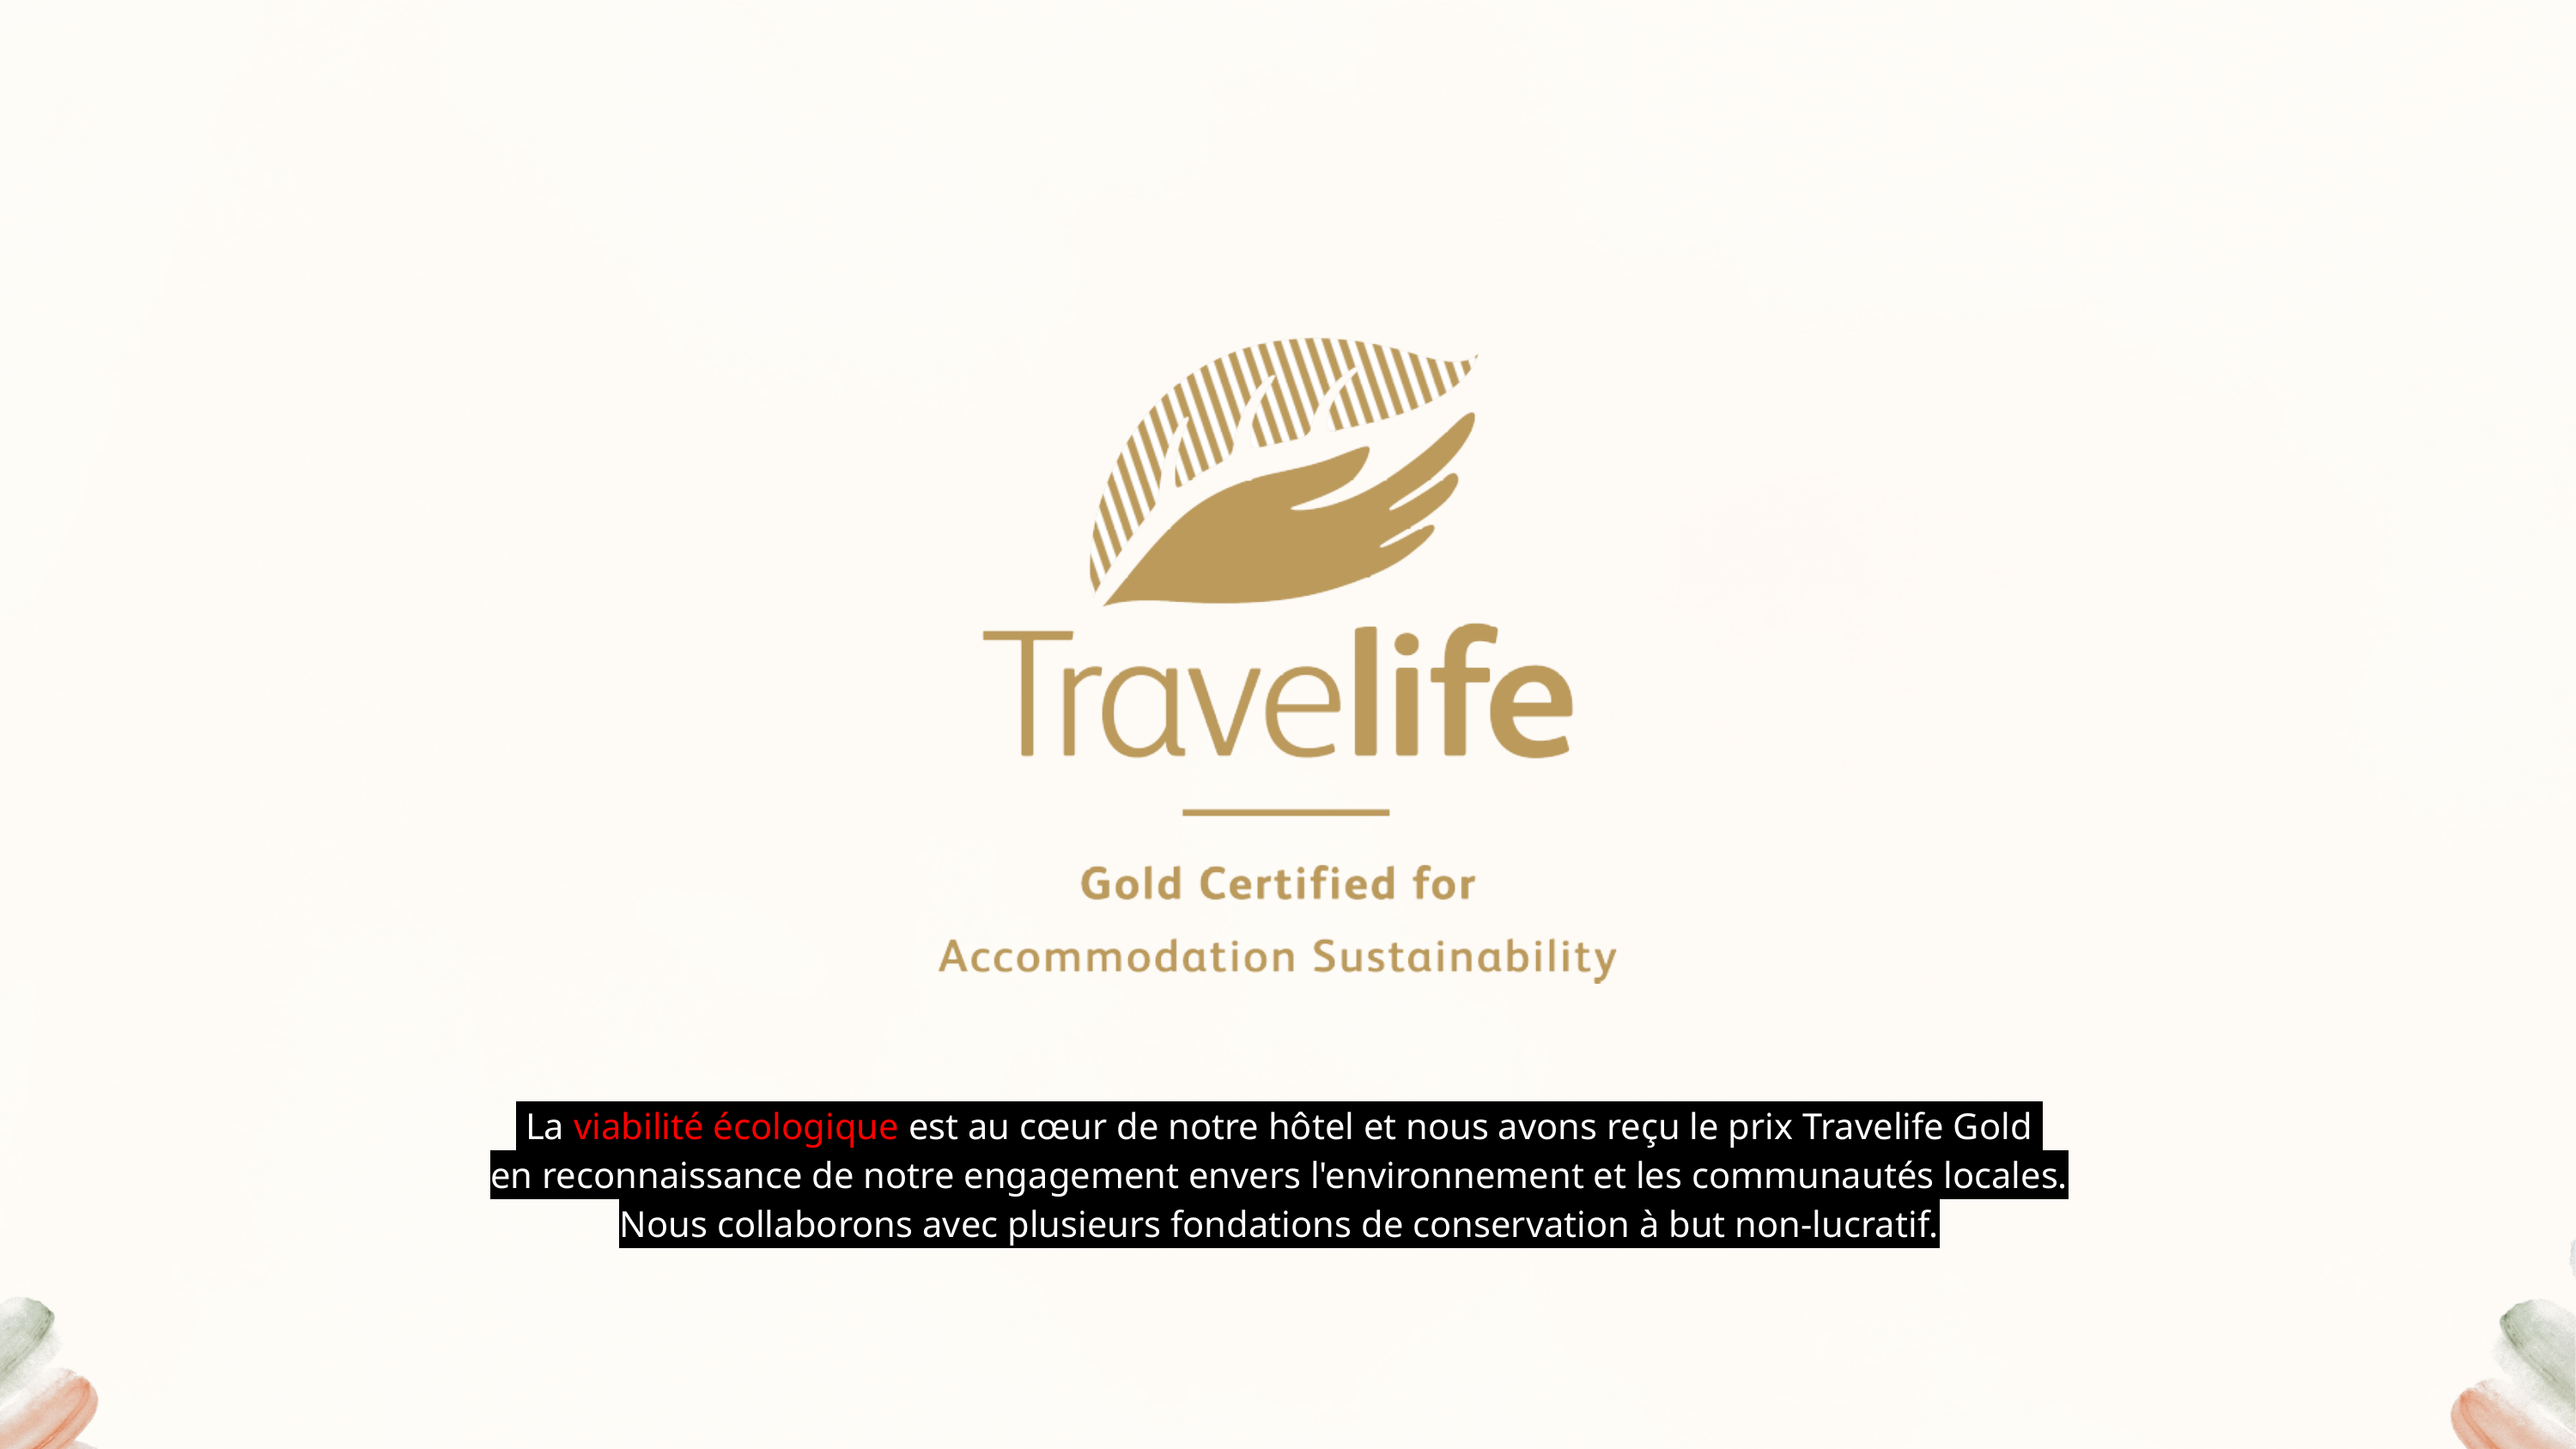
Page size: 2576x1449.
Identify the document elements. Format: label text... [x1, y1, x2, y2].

text_box La viabilité écologique est au cœur de notre hôtel et nous avons reçu le prix Travelife Gold en reconnaissance de notre engagement envers l'environnement et les communautés locales. Nous collaborons avec plusieurs fondations de conservation à but non-lucratif. [88, 1094, 2470, 1216]
picture [0, 0, 2576, 1449]
